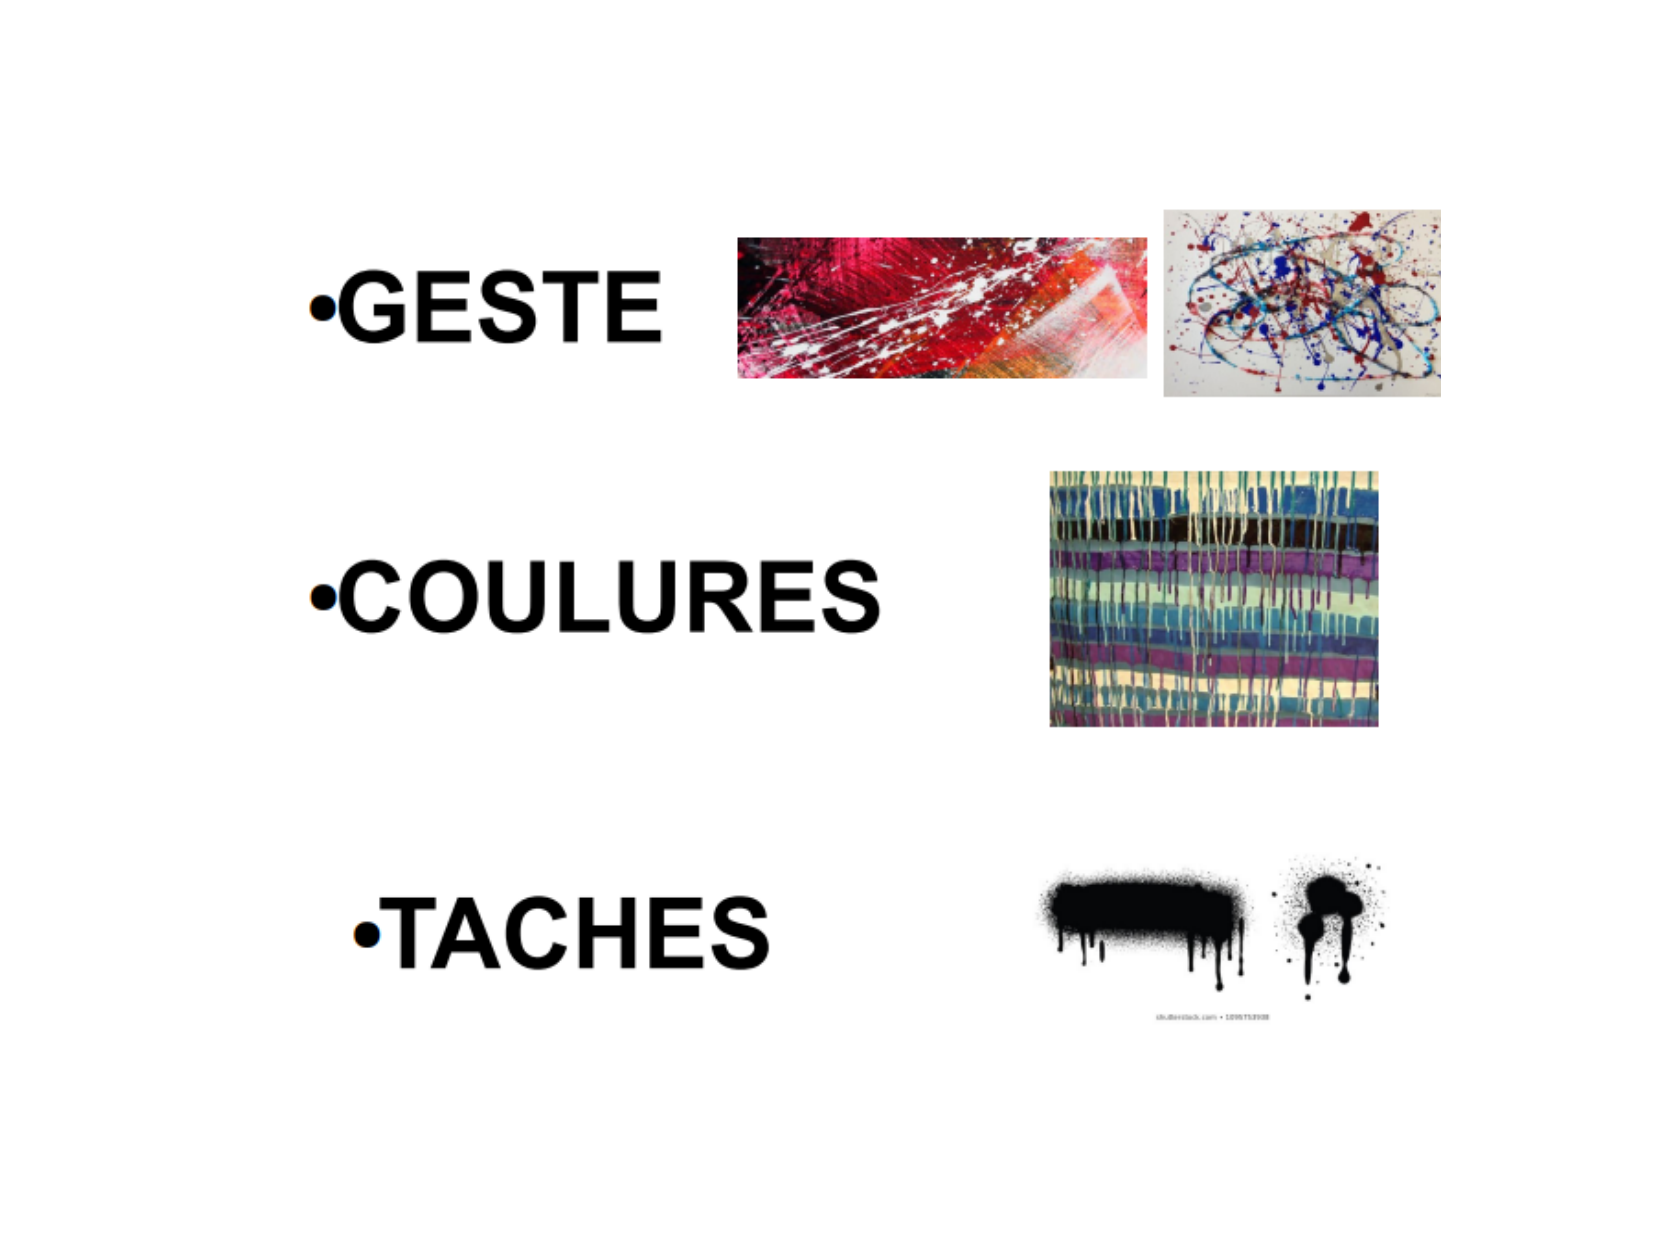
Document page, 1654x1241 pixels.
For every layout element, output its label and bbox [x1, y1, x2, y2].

picture [188, 187, 1441, 1040]
